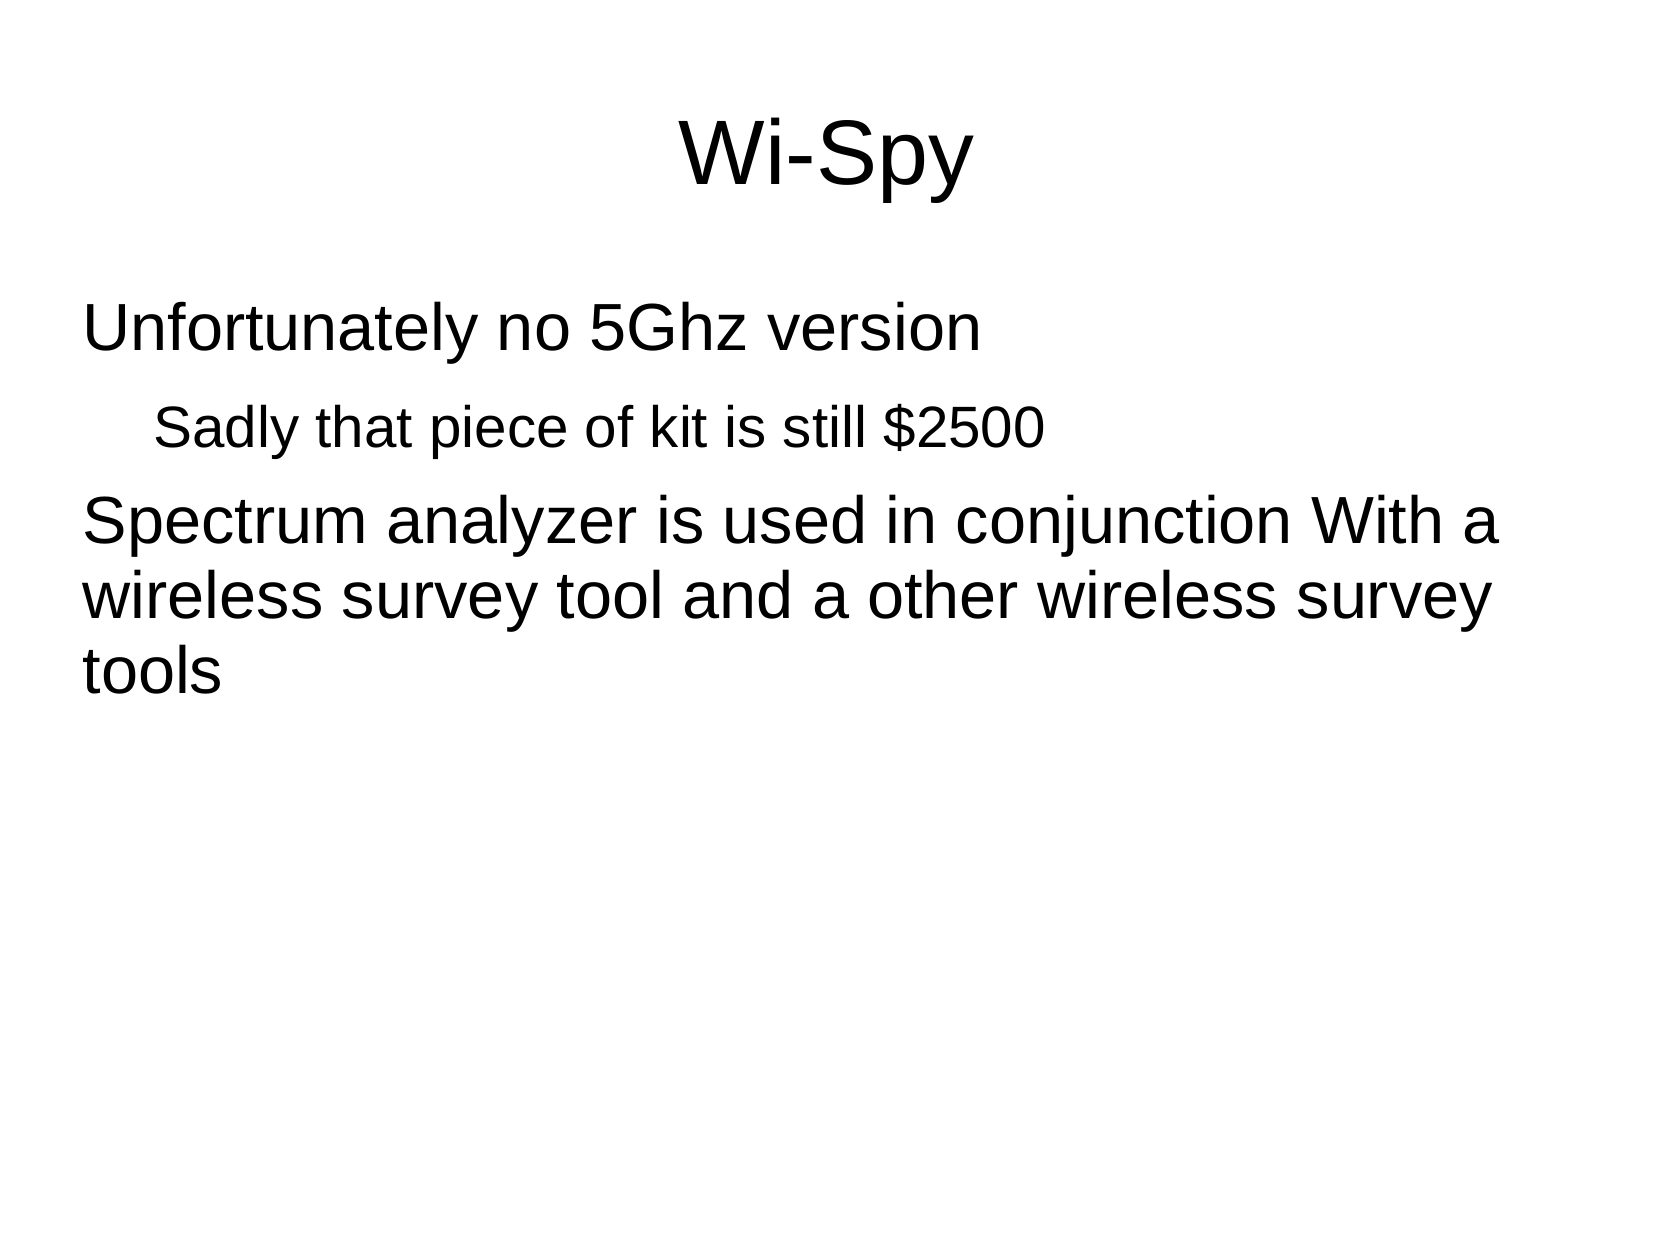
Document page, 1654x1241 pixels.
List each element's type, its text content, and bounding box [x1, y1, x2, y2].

list Unfortunately no 5Ghz version Sadly that piece of kit is still $2500 Spectrum analyzer is used in conjunction With a wireless survey tool and a other wireless survey tools [82, 290, 1571, 1094]
title Wi-Spy [82, 49, 1571, 257]
